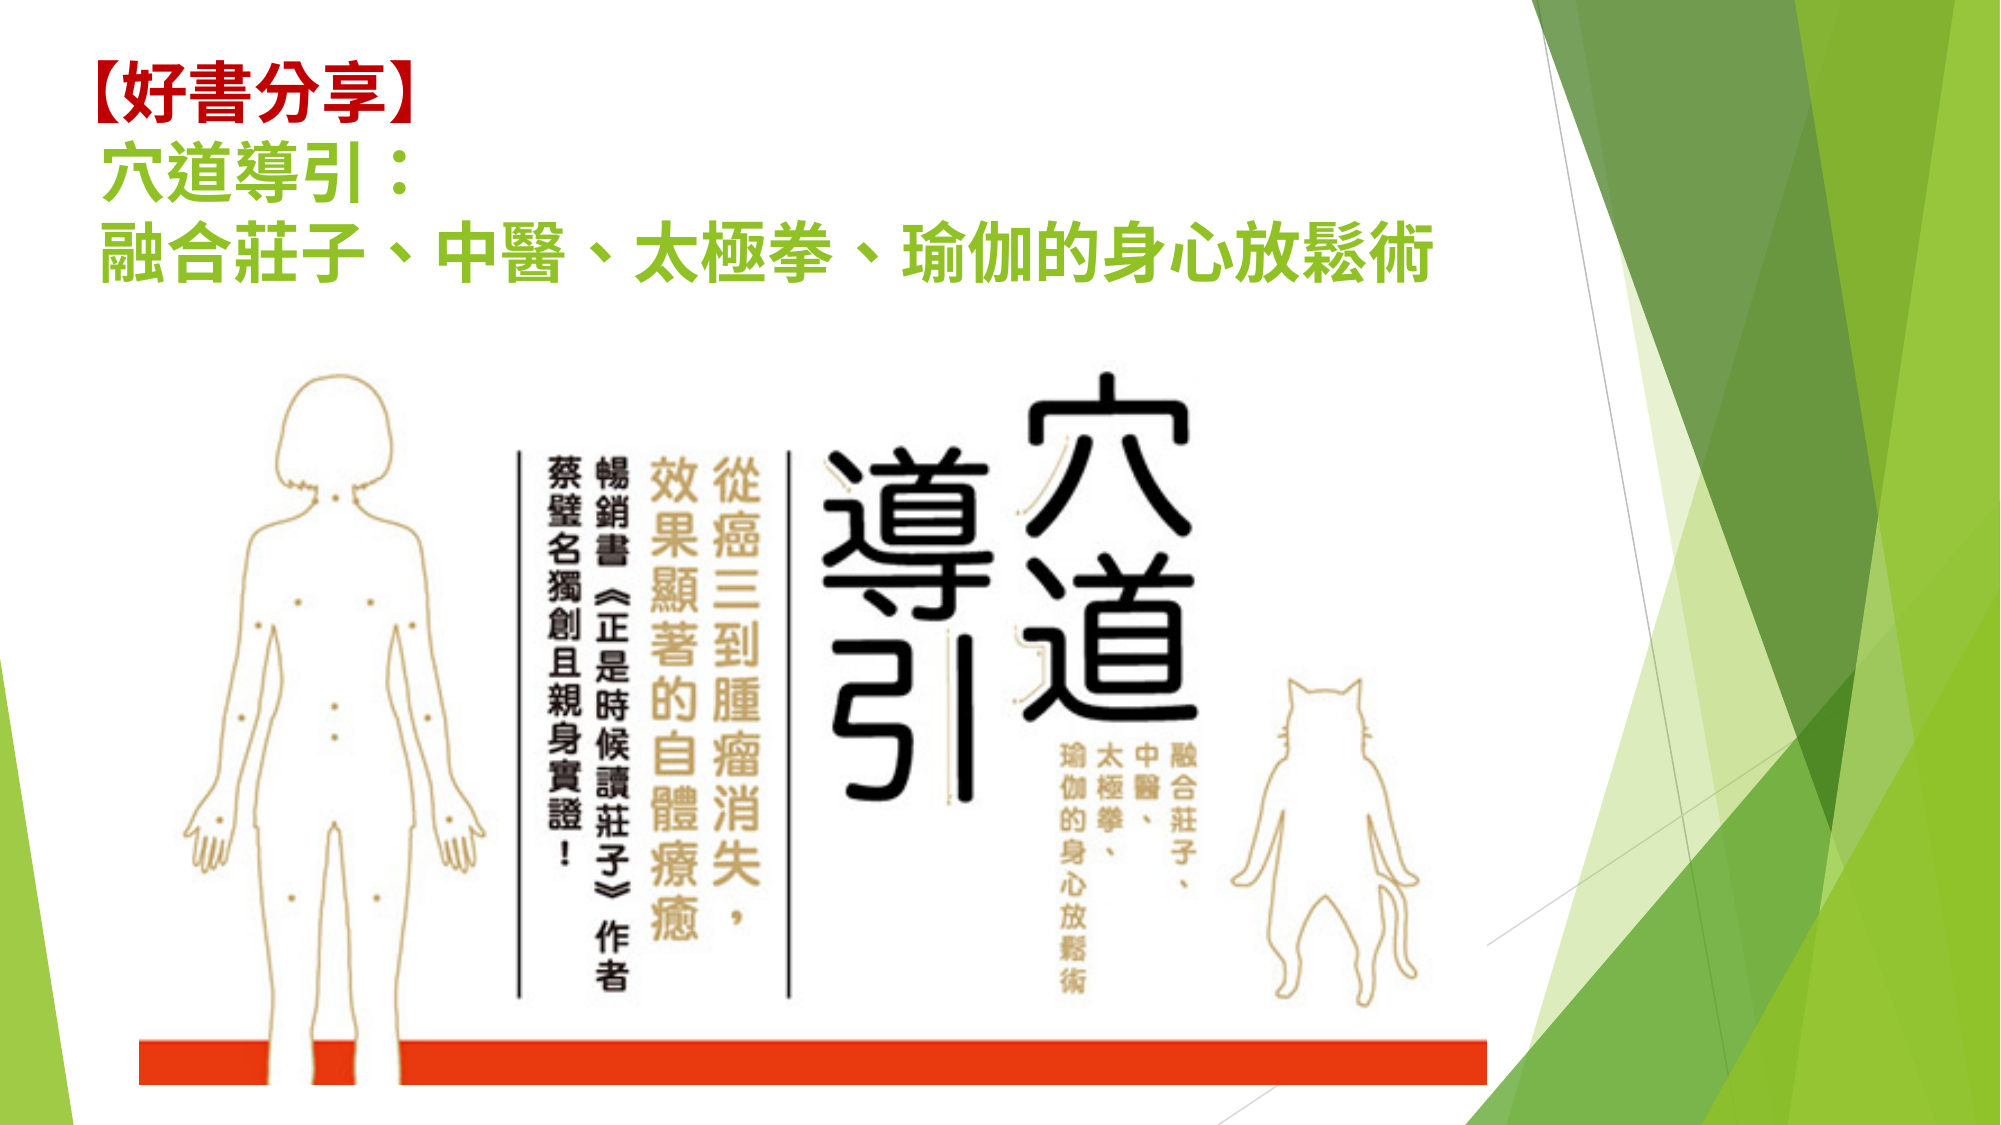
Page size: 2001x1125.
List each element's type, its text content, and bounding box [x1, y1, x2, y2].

picture [139, 325, 1487, 1085]
title 【好書分享】 穴道導引： 融合莊子、中醫、太極拳、瑜伽的身心放鬆術 [39, 43, 1574, 310]
